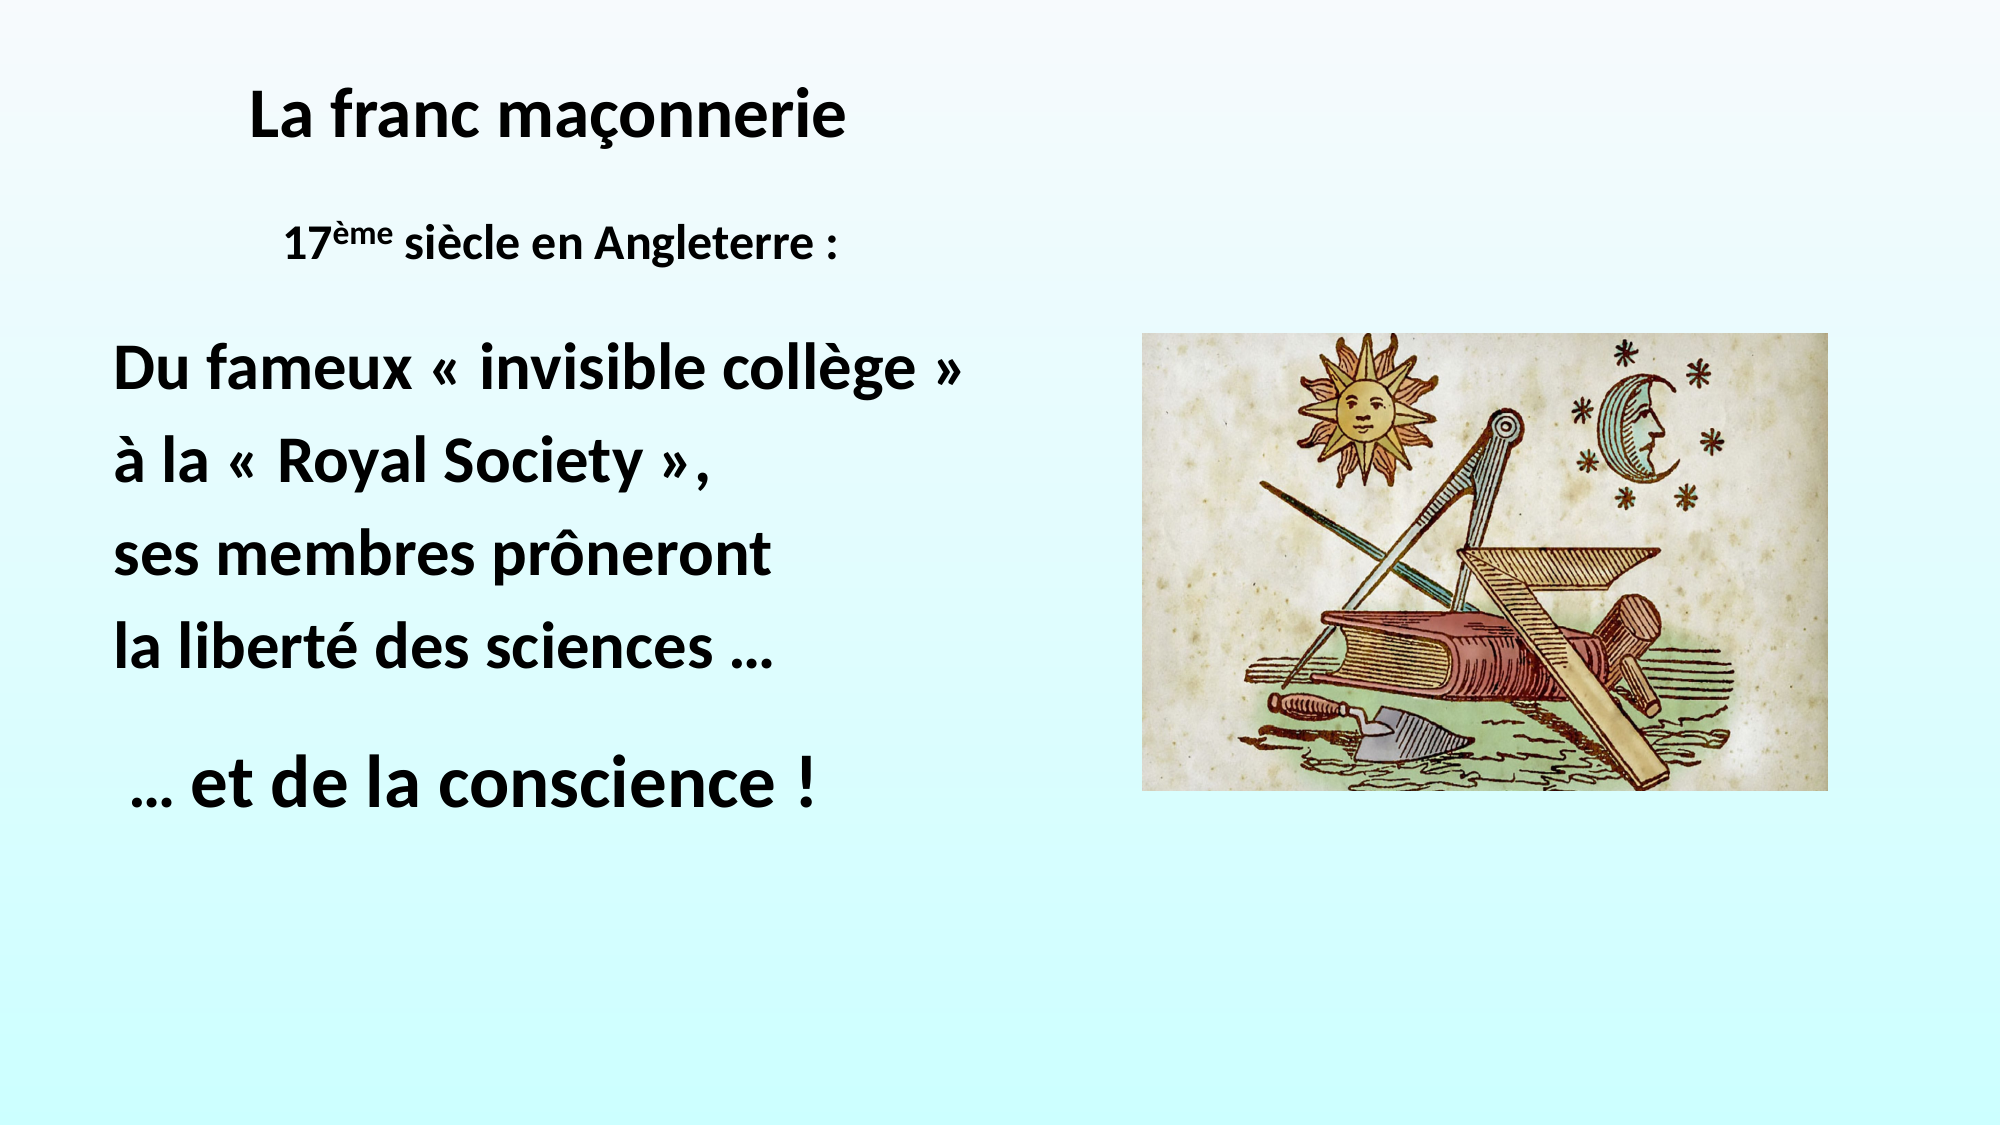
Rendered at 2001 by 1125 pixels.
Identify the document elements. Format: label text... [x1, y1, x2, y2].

list 17ème siècle en Angleterre : Du fameux « invisible collège » à la « Royal Society », ses membres prôneront la liberté des sciences … … et de la conscience ! [98, 208, 1196, 963]
title La franc maçonnerie [234, 67, 910, 208]
picture [1142, 333, 1828, 791]
